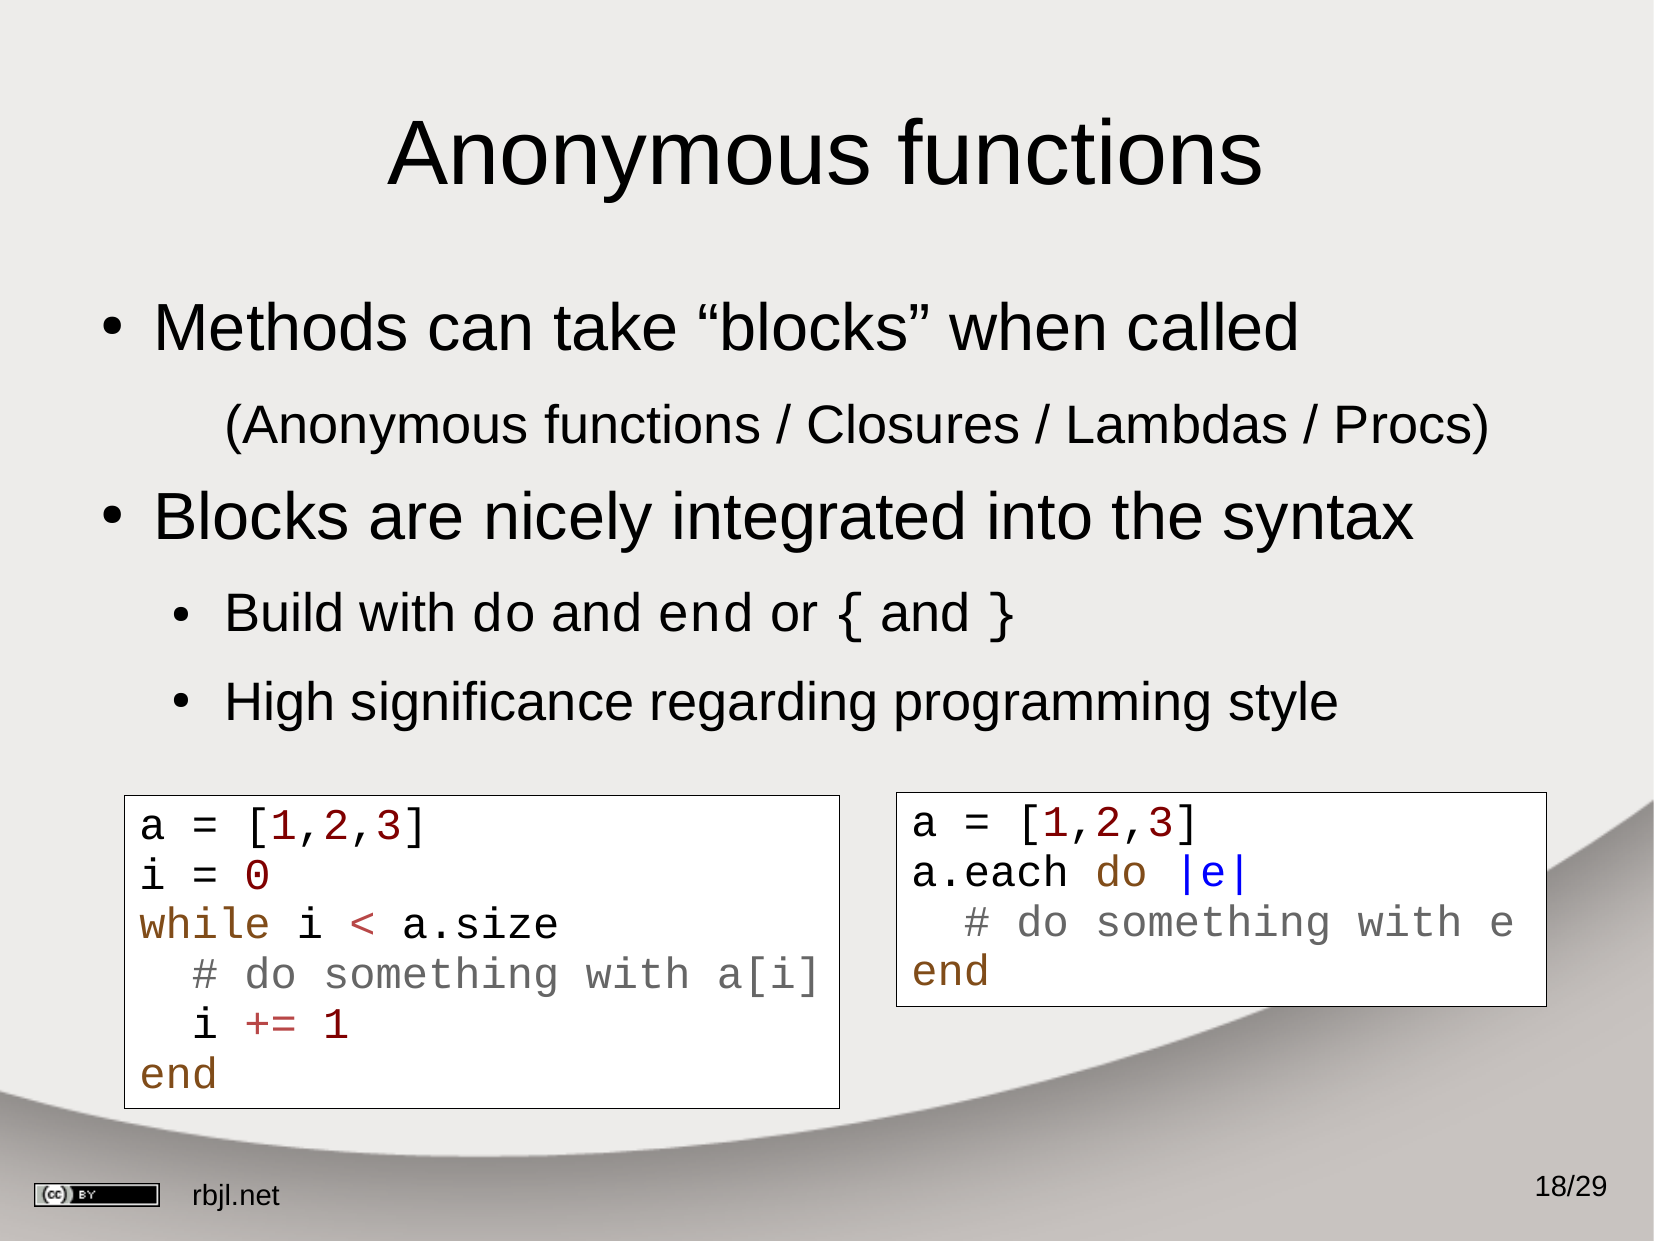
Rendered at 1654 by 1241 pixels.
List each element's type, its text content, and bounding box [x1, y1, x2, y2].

title Anonymous functions [82, 49, 1571, 257]
picture [0, 0, 1654, 1241]
list Methods can take “blocks” when called (Anonymous functions / Closures / Lambdas / Procs) Blocks are nicely integrated into the syntax Build with do and end or { and } High significance regarding programming style [82, 290, 1571, 1109]
text_box a = [1,2,3] i = 0 while i < a.size # do something with a[i] i += 1 end [124, 795, 840, 1109]
text_box a = [1,2,3] a.each do |e| # do something with e end [896, 792, 1547, 1007]
